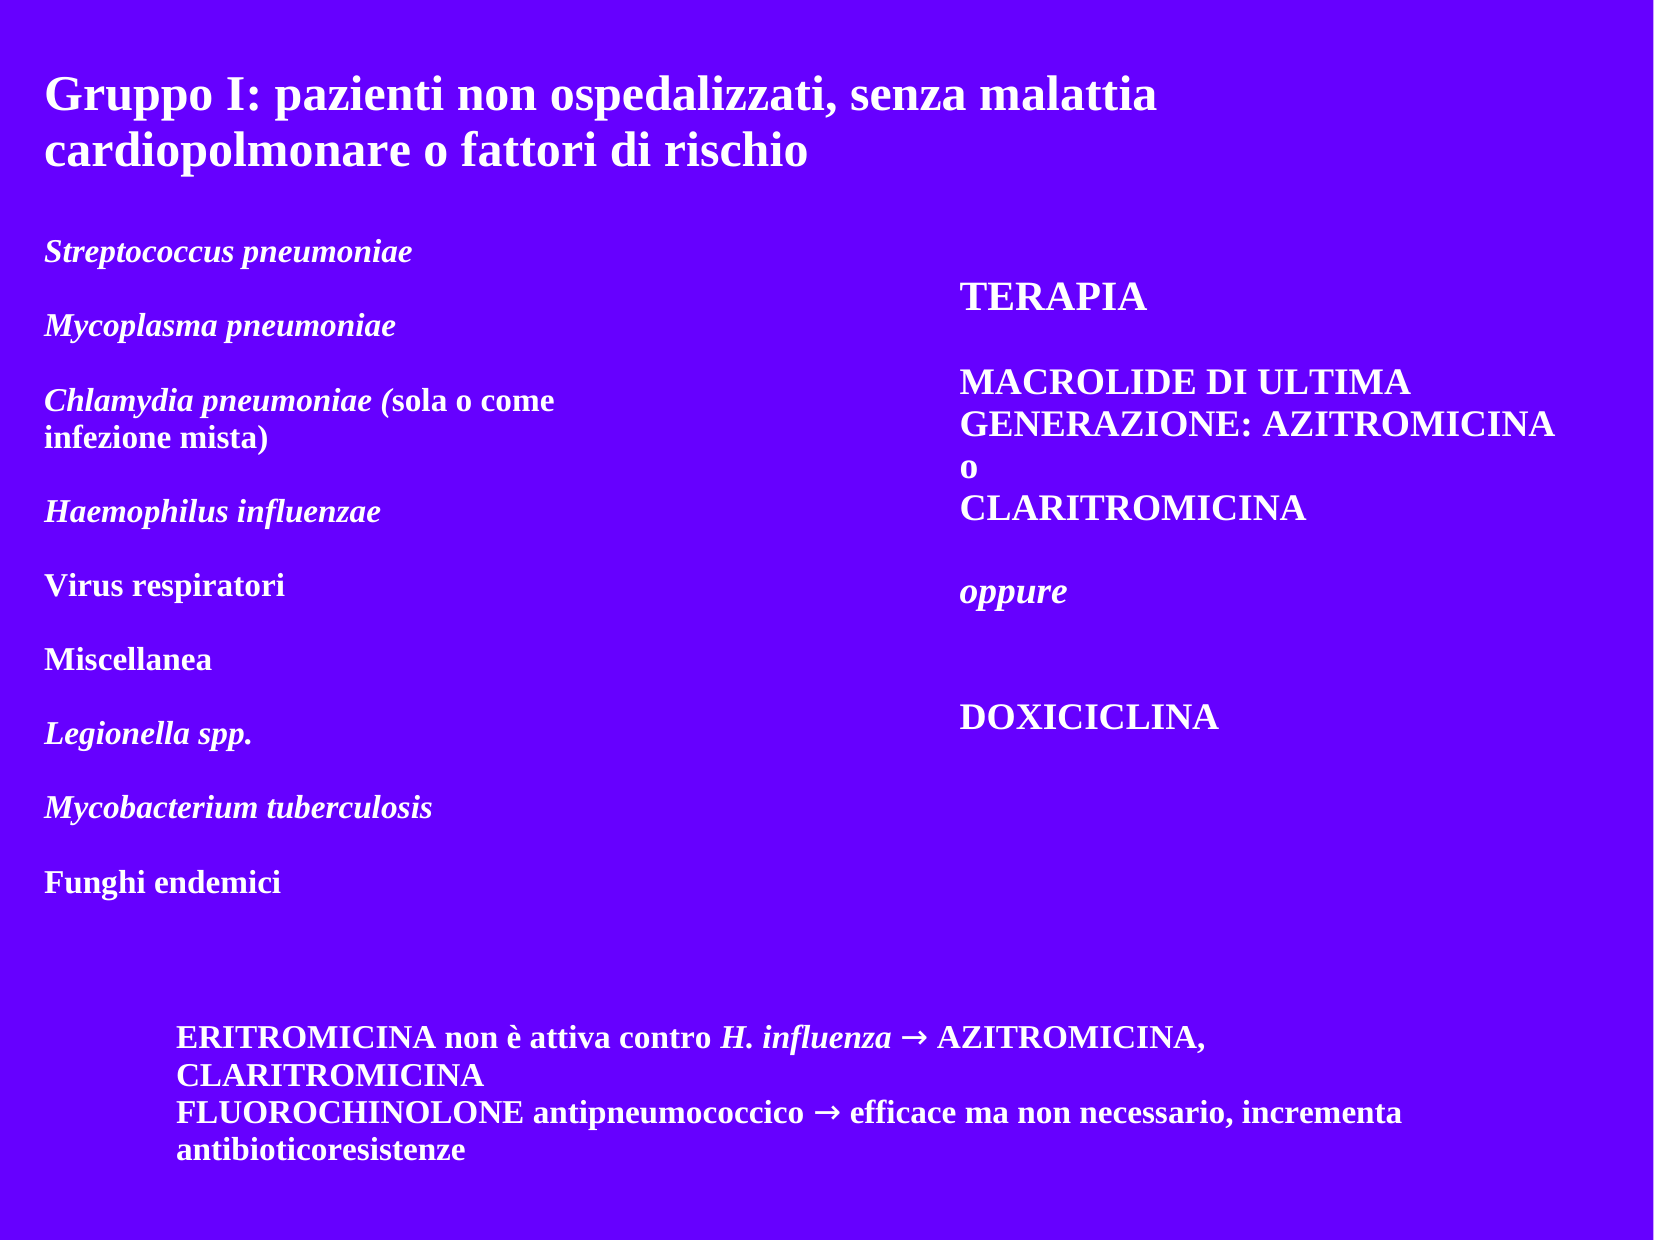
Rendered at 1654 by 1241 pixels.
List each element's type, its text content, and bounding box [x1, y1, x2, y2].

text_box TERAPIA MACROLIDE DI ULTIMA GENERAZIONE: AZITROMICINA o CLARITROMICINA oppure DOXICICLINA [944, 265, 1598, 704]
text_box ERITROMICINA non è attiva contro H. influenza → AZITROMICINA, CLARITROMICINA FLUOROCHINOLONE antipneumococcico → efficace ma non necessario, incrementa antibioticoresistenze [161, 966, 1536, 1158]
text_box Gruppo I: pazienti non ospedalizzati, senza malattia cardiopolmonare o fattori di rischio Streptococcus pneumoniae Mycoplasma pneumoniae Chlamydia pneumoniae (sola o come infezione mista) Haemophilus influenzae Virus respiratori Miscellanea Legionella spp. Mycobacterium tuberculosis Funghi endemici [29, 58, 1211, 621]
